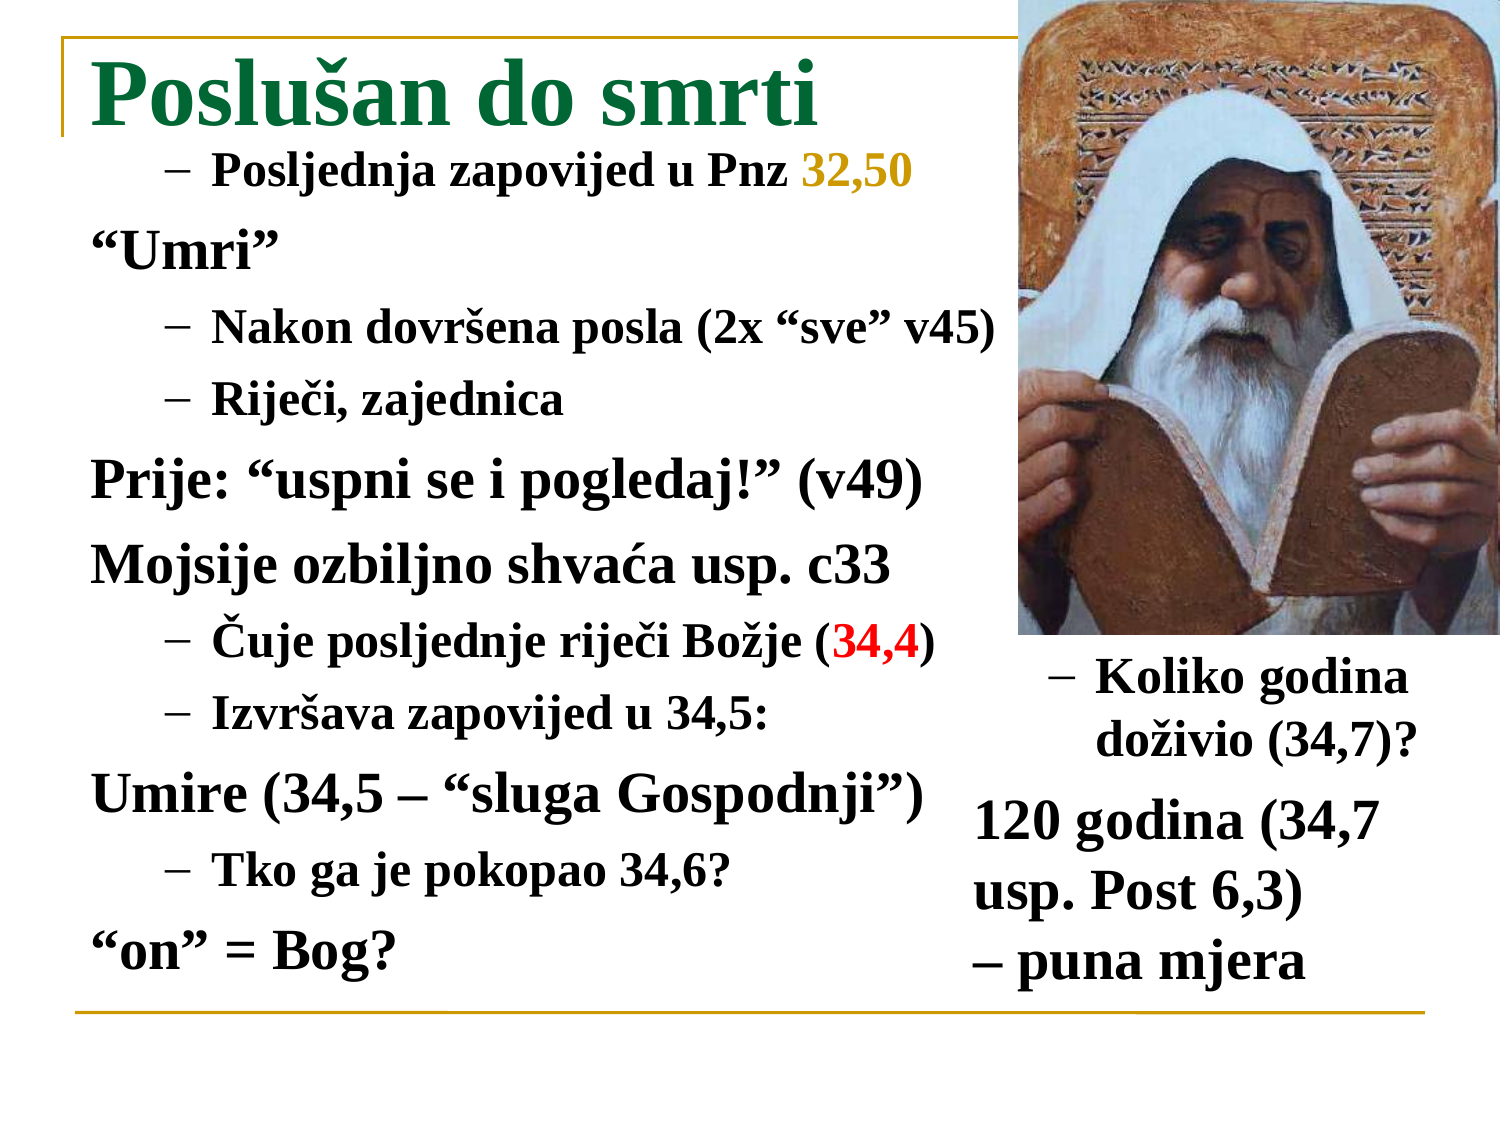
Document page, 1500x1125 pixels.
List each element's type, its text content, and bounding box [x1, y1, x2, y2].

picture [1018, 0, 1500, 634]
list Posljednja zapovijed u Pnz 32,50 “Umri” Nakon dovršena posla (2x “sve” v45) Riječi, zajednica Prije: “uspni se i pogledaj!” (v49) Mojsije ozbiljno shvaća usp. c33 Čuje posljednje riječi Božje (34,4) Izvršava zapovijed u 34,5: Umire (34,5 – “sluga Gospodnji”) Tko ga je pokopao 34,6? “on” = Bog? [75, 128, 1018, 1012]
list Koliko godina doživio (34,7)? 120 godina (34,7 usp. Post 6,3) – puna mjera [959, 634, 1500, 1012]
title Poslušan do smrti [75, 22, 1018, 128]
